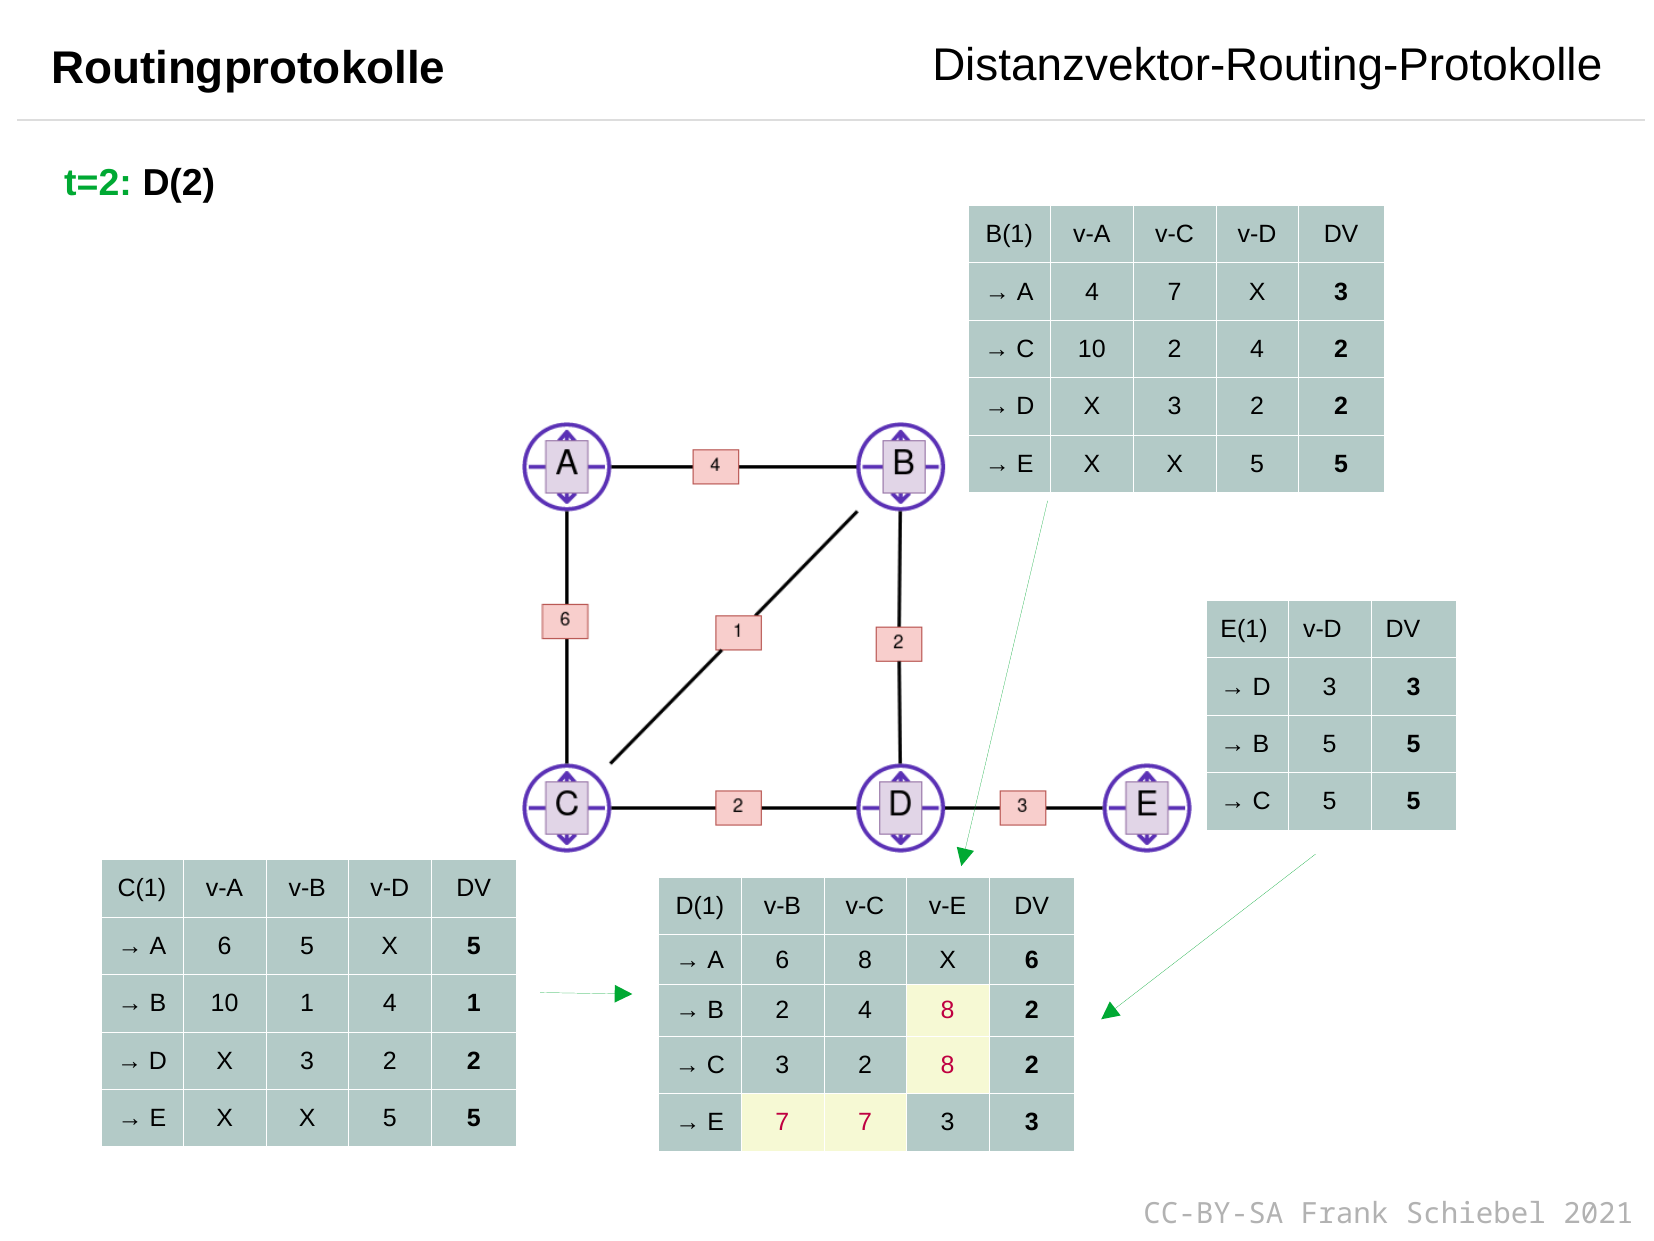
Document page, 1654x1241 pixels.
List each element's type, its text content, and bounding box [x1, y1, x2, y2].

table_cell 4 [1051, 263, 1133, 320]
table_cell 2 [1217, 378, 1298, 435]
table_cell 2 [1299, 378, 1384, 435]
table_header D(1) [659, 878, 741, 934]
table_cell → E [659, 1094, 741, 1151]
table_cell X [1217, 263, 1298, 320]
table_cell → E [102, 1090, 183, 1146]
table_cell X [1051, 436, 1133, 492]
table_header v-C [825, 878, 906, 934]
table_cell 5 [1289, 773, 1371, 830]
table_cell → C [969, 321, 1050, 377]
table_cell 3 [1134, 378, 1216, 435]
table_cell 3 [1289, 658, 1371, 715]
table_header E(1) [1207, 601, 1288, 657]
text_box Distanzvektor-Routing-Protokolle [904, 31, 1618, 98]
table_header DV [1372, 601, 1456, 657]
table_header v-B [267, 860, 348, 917]
table_header DV [990, 878, 1074, 934]
table_header v-E [907, 878, 989, 934]
table_cell 5 [349, 1090, 431, 1146]
table_cell 7 [825, 1094, 906, 1151]
table_cell → B [1207, 716, 1288, 772]
text_box Routingprotokolle [36, 35, 550, 102]
table_cell 2 [1299, 321, 1384, 377]
table_header v-B [742, 878, 824, 934]
table_cell 1 [267, 975, 348, 1032]
table_cell 5 [432, 918, 516, 974]
table_cell 4 [1217, 321, 1298, 377]
table_cell 4 [825, 985, 906, 1036]
table_cell X [184, 1090, 266, 1146]
table_cell → D [969, 378, 1050, 435]
table_cell 10 [1051, 321, 1133, 377]
table_cell 3 [907, 1094, 989, 1151]
table_cell 6 [184, 918, 266, 974]
table_cell 2 [742, 985, 824, 1036]
table_cell → B [102, 975, 183, 1032]
table_cell 7 [1134, 263, 1216, 320]
table_cell 5 [1217, 436, 1298, 492]
table_cell → A [969, 263, 1050, 320]
table_cell 6 [990, 935, 1074, 984]
table_header C(1) [102, 860, 183, 917]
table_cell → C [1207, 773, 1288, 830]
table_cell X [1051, 378, 1133, 435]
table_cell 2 [825, 1037, 906, 1093]
table_cell 4 [349, 975, 431, 1032]
table_header DV [432, 860, 516, 917]
table_cell 6 [742, 935, 824, 984]
table_cell → D [1207, 658, 1288, 715]
table_cell 1 [432, 975, 516, 1032]
table_cell X [267, 1090, 348, 1146]
table_cell → A [102, 918, 183, 974]
table_header v-D [1289, 601, 1371, 657]
table_cell X [1134, 436, 1216, 492]
table_cell 2 [349, 1033, 431, 1089]
table_header v-D [349, 860, 431, 917]
table_cell 3 [742, 1037, 824, 1093]
table_cell X [907, 935, 989, 984]
table_cell 5 [267, 918, 348, 974]
table_cell 3 [1299, 263, 1384, 320]
table_cell 8 [907, 985, 989, 1036]
table_cell 8 [907, 1037, 989, 1093]
table_cell X [184, 1033, 266, 1089]
table_cell 2 [432, 1033, 516, 1089]
table_cell 3 [267, 1033, 348, 1089]
table_cell 5 [1372, 773, 1456, 830]
table_cell 5 [1289, 716, 1371, 772]
table_cell 2 [1134, 321, 1216, 377]
table_cell 2 [990, 1037, 1074, 1093]
table_cell 3 [1372, 658, 1456, 715]
text_box t=2: D(2) [49, 153, 1554, 260]
table_cell 2 [990, 985, 1074, 1036]
table_cell 10 [184, 975, 266, 1032]
table_cell 5 [432, 1090, 516, 1146]
table_cell → B [659, 985, 741, 1036]
table_header v-A [184, 860, 266, 917]
table_cell 3 [990, 1094, 1074, 1151]
table_cell 7 [742, 1094, 824, 1151]
picture [522, 422, 1192, 853]
table_cell → D [102, 1033, 183, 1089]
table_cell 5 [1372, 716, 1456, 772]
table_cell 8 [825, 935, 906, 984]
table_cell X [349, 918, 431, 974]
table_cell → C [659, 1037, 741, 1093]
table_cell → A [659, 935, 741, 984]
table_cell 5 [1299, 436, 1384, 492]
table_cell → E [969, 436, 1050, 492]
